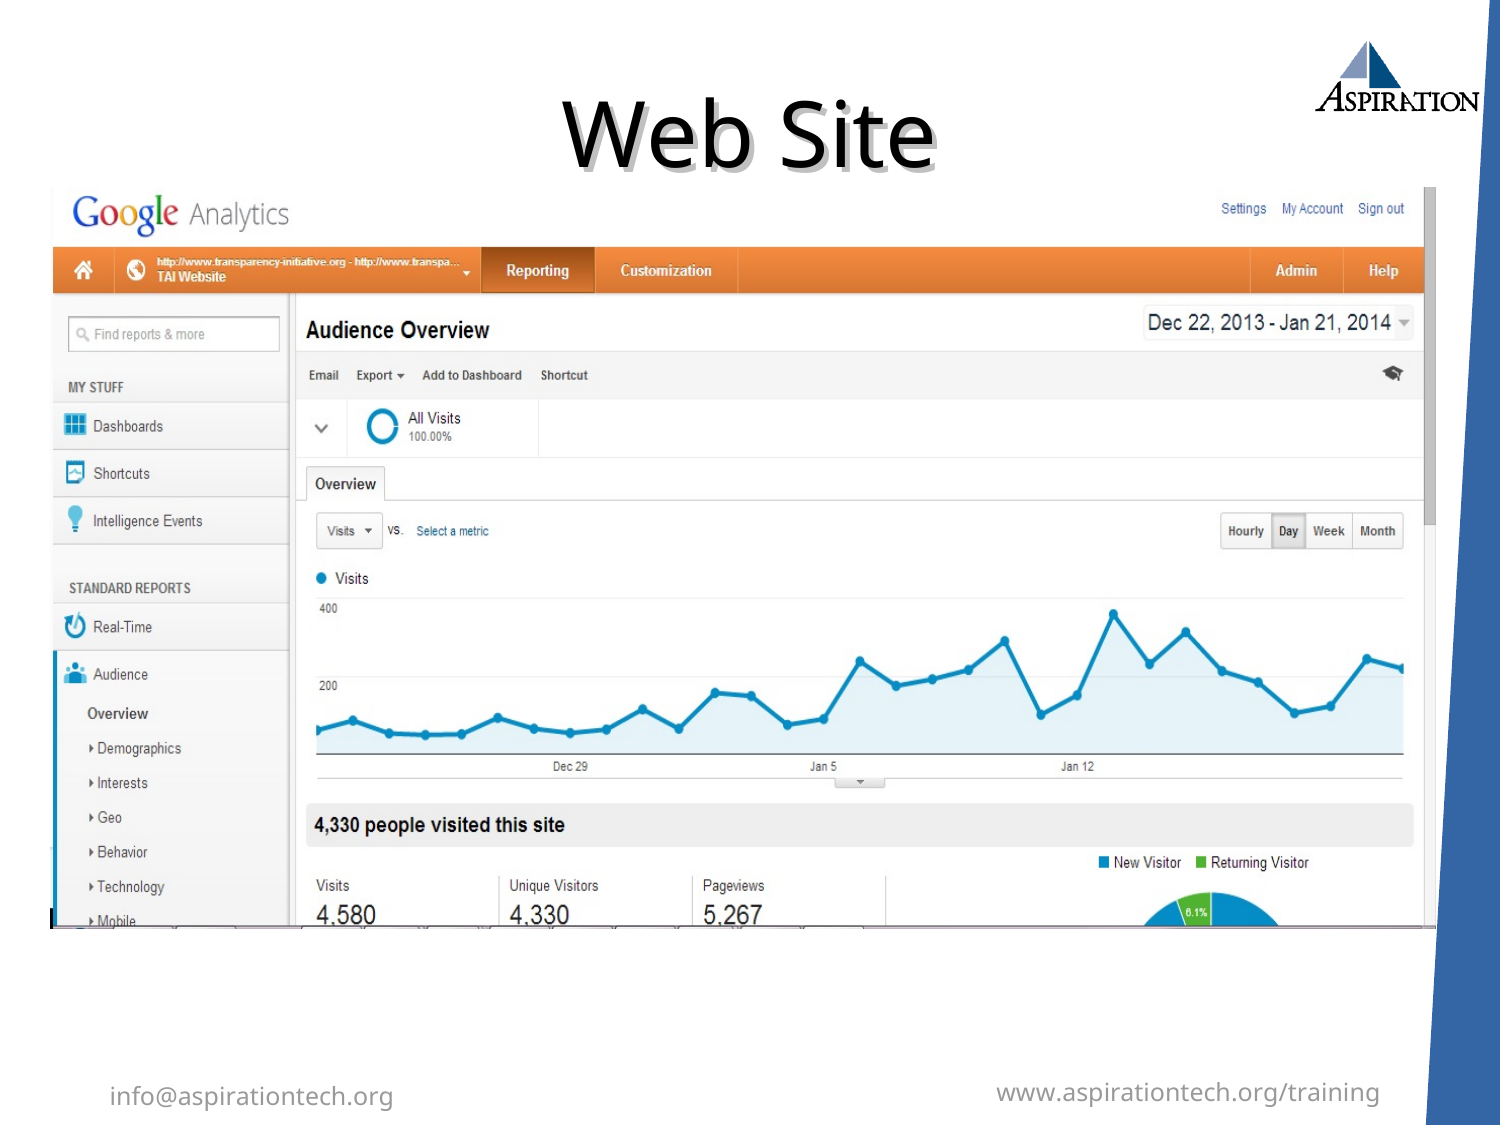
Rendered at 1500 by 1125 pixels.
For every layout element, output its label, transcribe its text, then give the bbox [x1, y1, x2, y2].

picture [1450, 41, 1480, 120]
title Web Site [49, 37, 1450, 225]
picture [50, 187, 1436, 929]
